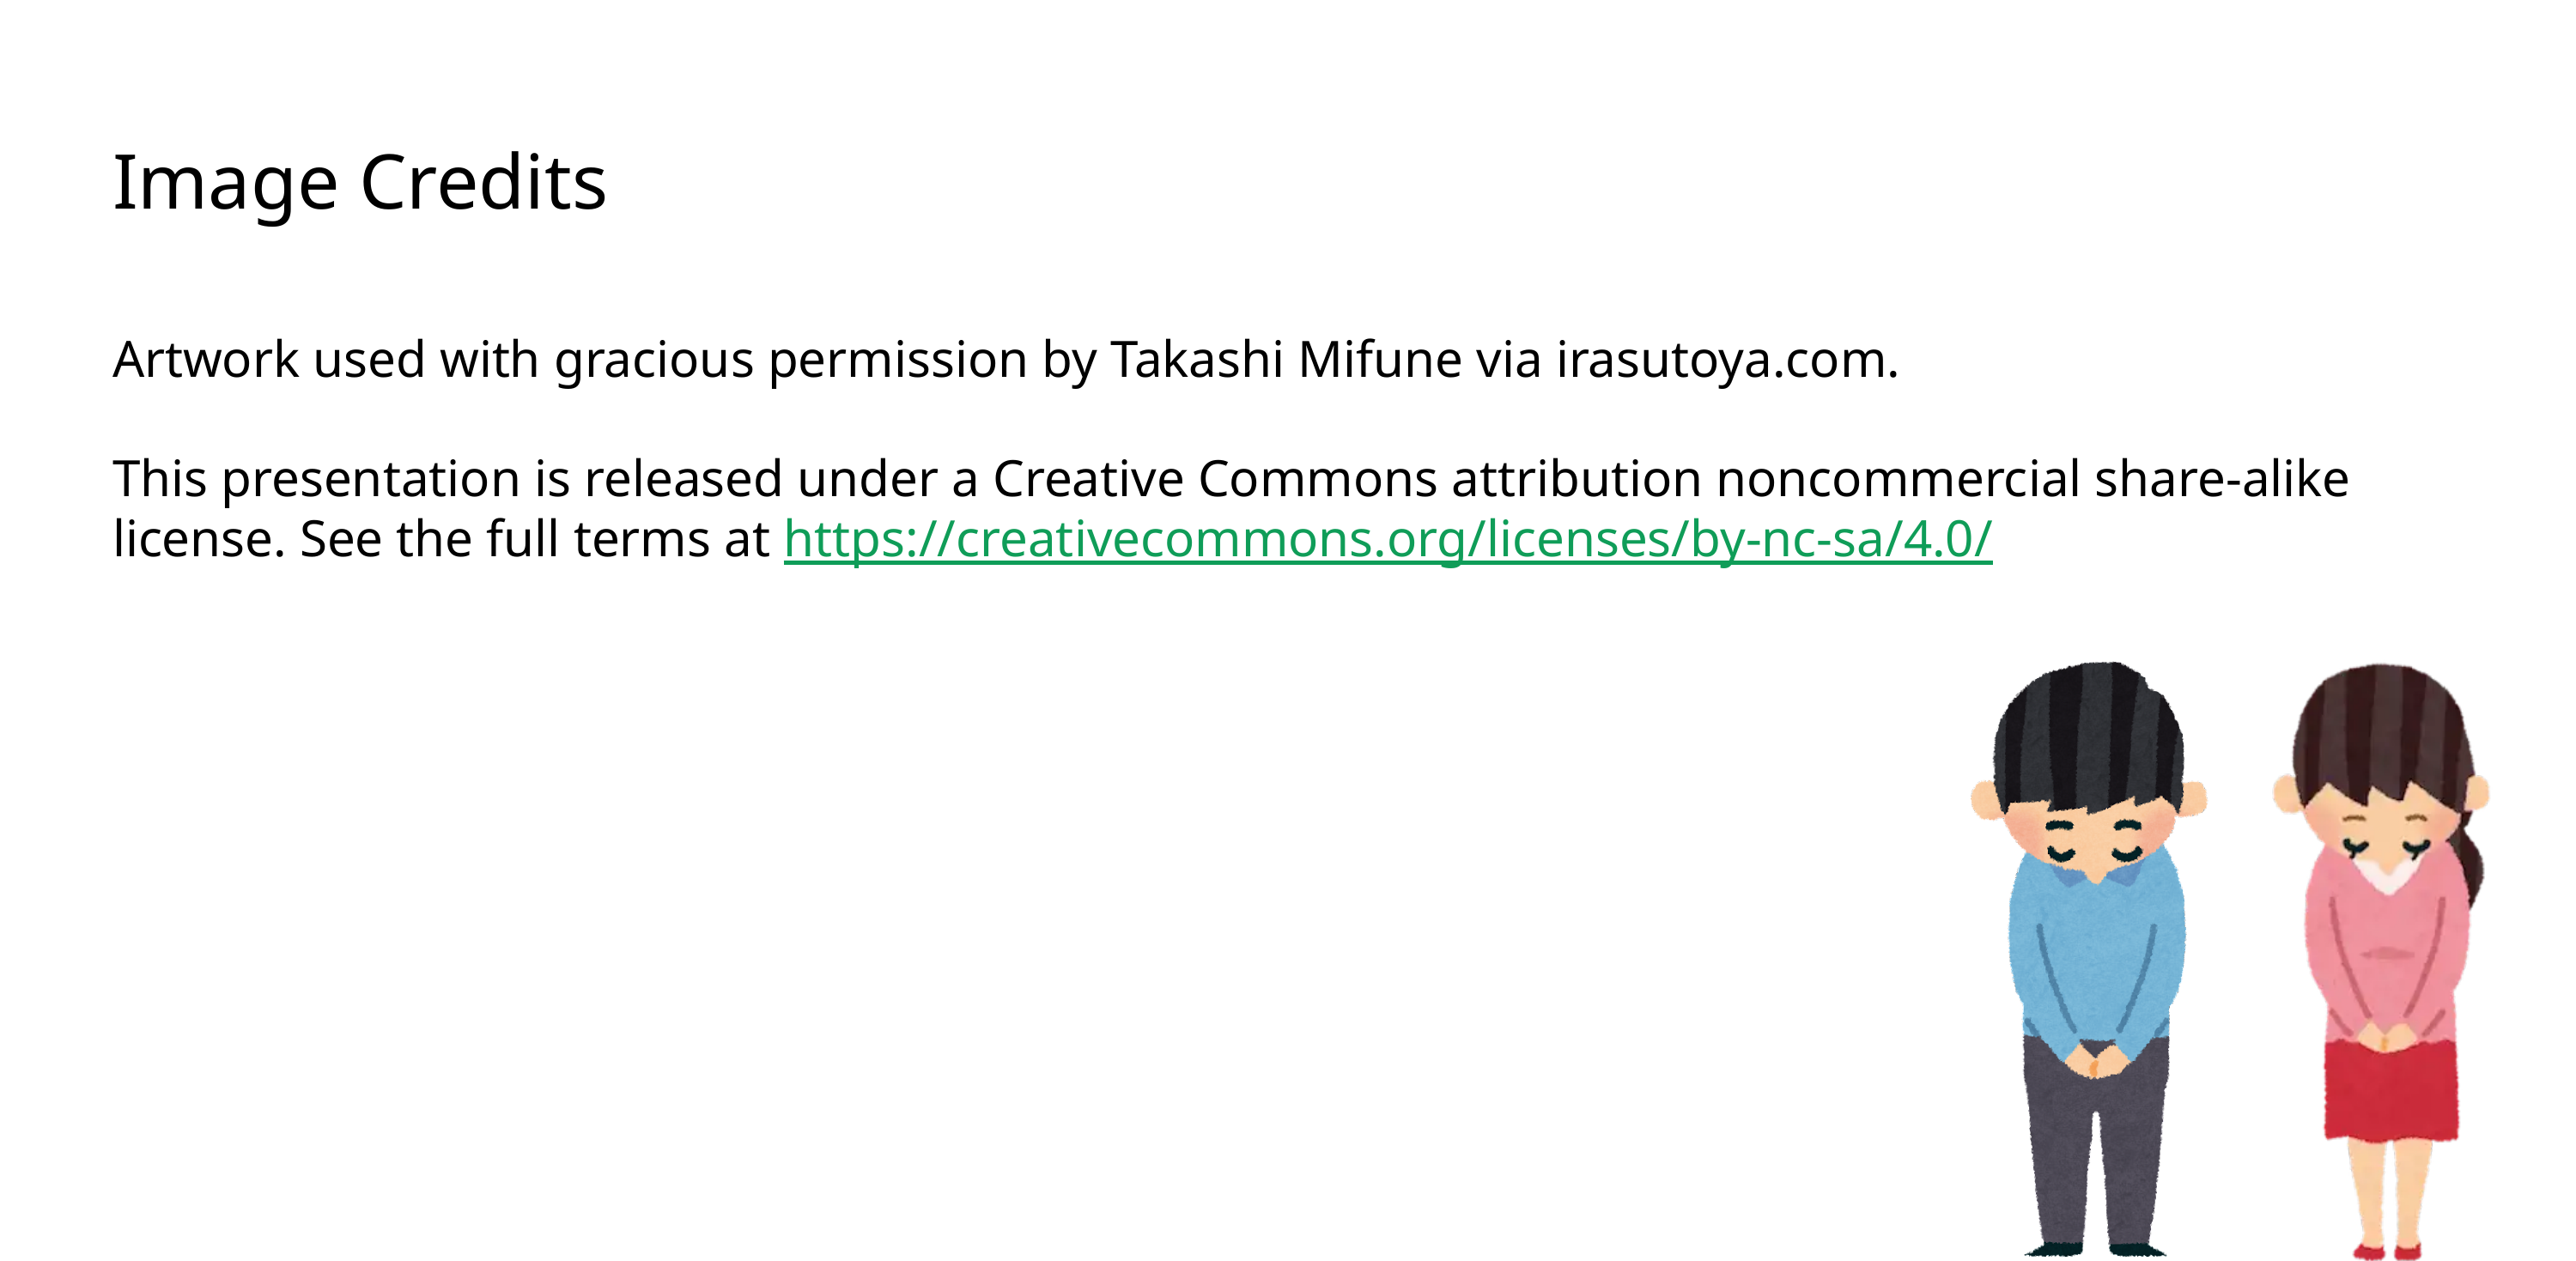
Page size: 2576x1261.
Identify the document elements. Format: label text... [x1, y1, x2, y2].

picture [1909, 610, 2576, 1261]
list Artwork used with gracious permission by Takashi Mifune via irasutoya.com. This presentation is released under a Creative Commons attribution noncommercial share-alike license. See the full terms at https://creativecommons.org/licenses/by-nc-sa/4.0/ [88, 302, 2488, 1120]
title Image Credits [88, 109, 2488, 250]
